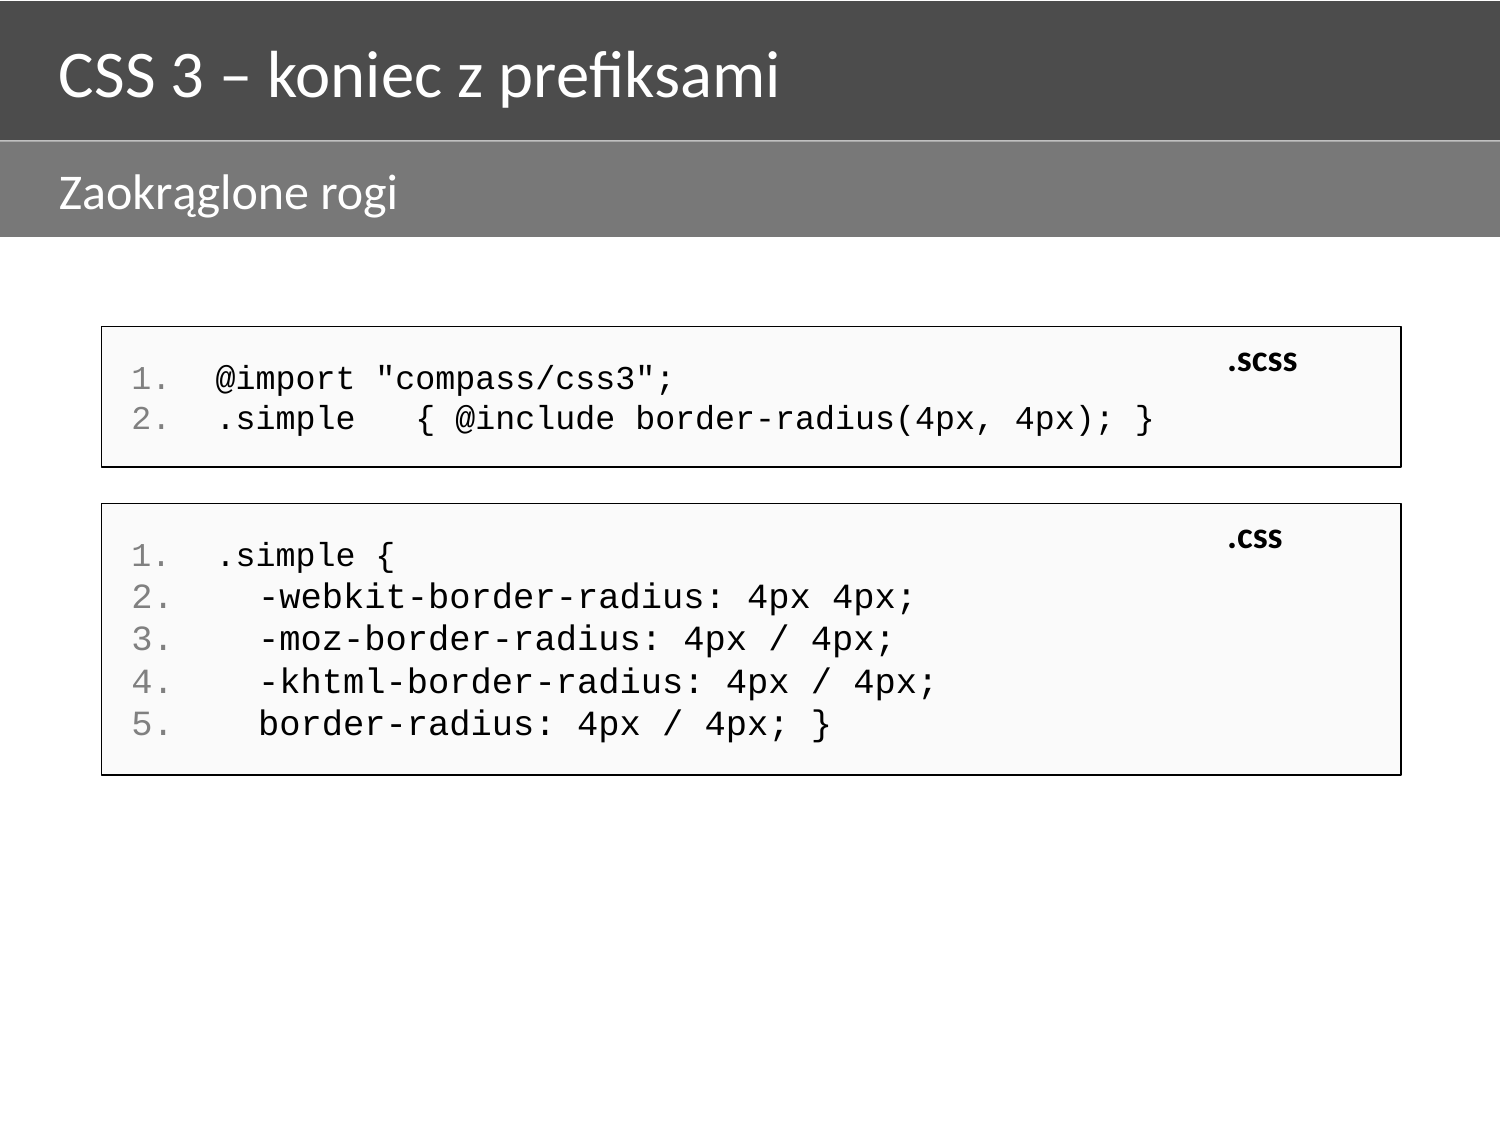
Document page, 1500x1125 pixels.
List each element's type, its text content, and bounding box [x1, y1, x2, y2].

text_box CSS 3 – koniec z prefiksami [0, 1, 1500, 140]
text_box Zaokrąglone rogi [0, 141, 1500, 237]
text_box @import "compass/css3"; .simple { @include border-radius(4px, 4px); } [101, 326, 1401, 467]
text_box .simple { -webkit-border-radius: 4px 4px; -moz-border-radius: 4px / 4px; -khtml-border-radius: 4px / 4px; border-radius: 4px / 4px; } [101, 503, 1402, 776]
text_box .css [1212, 503, 1402, 565]
text_box .scss [1211, 326, 1401, 388]
